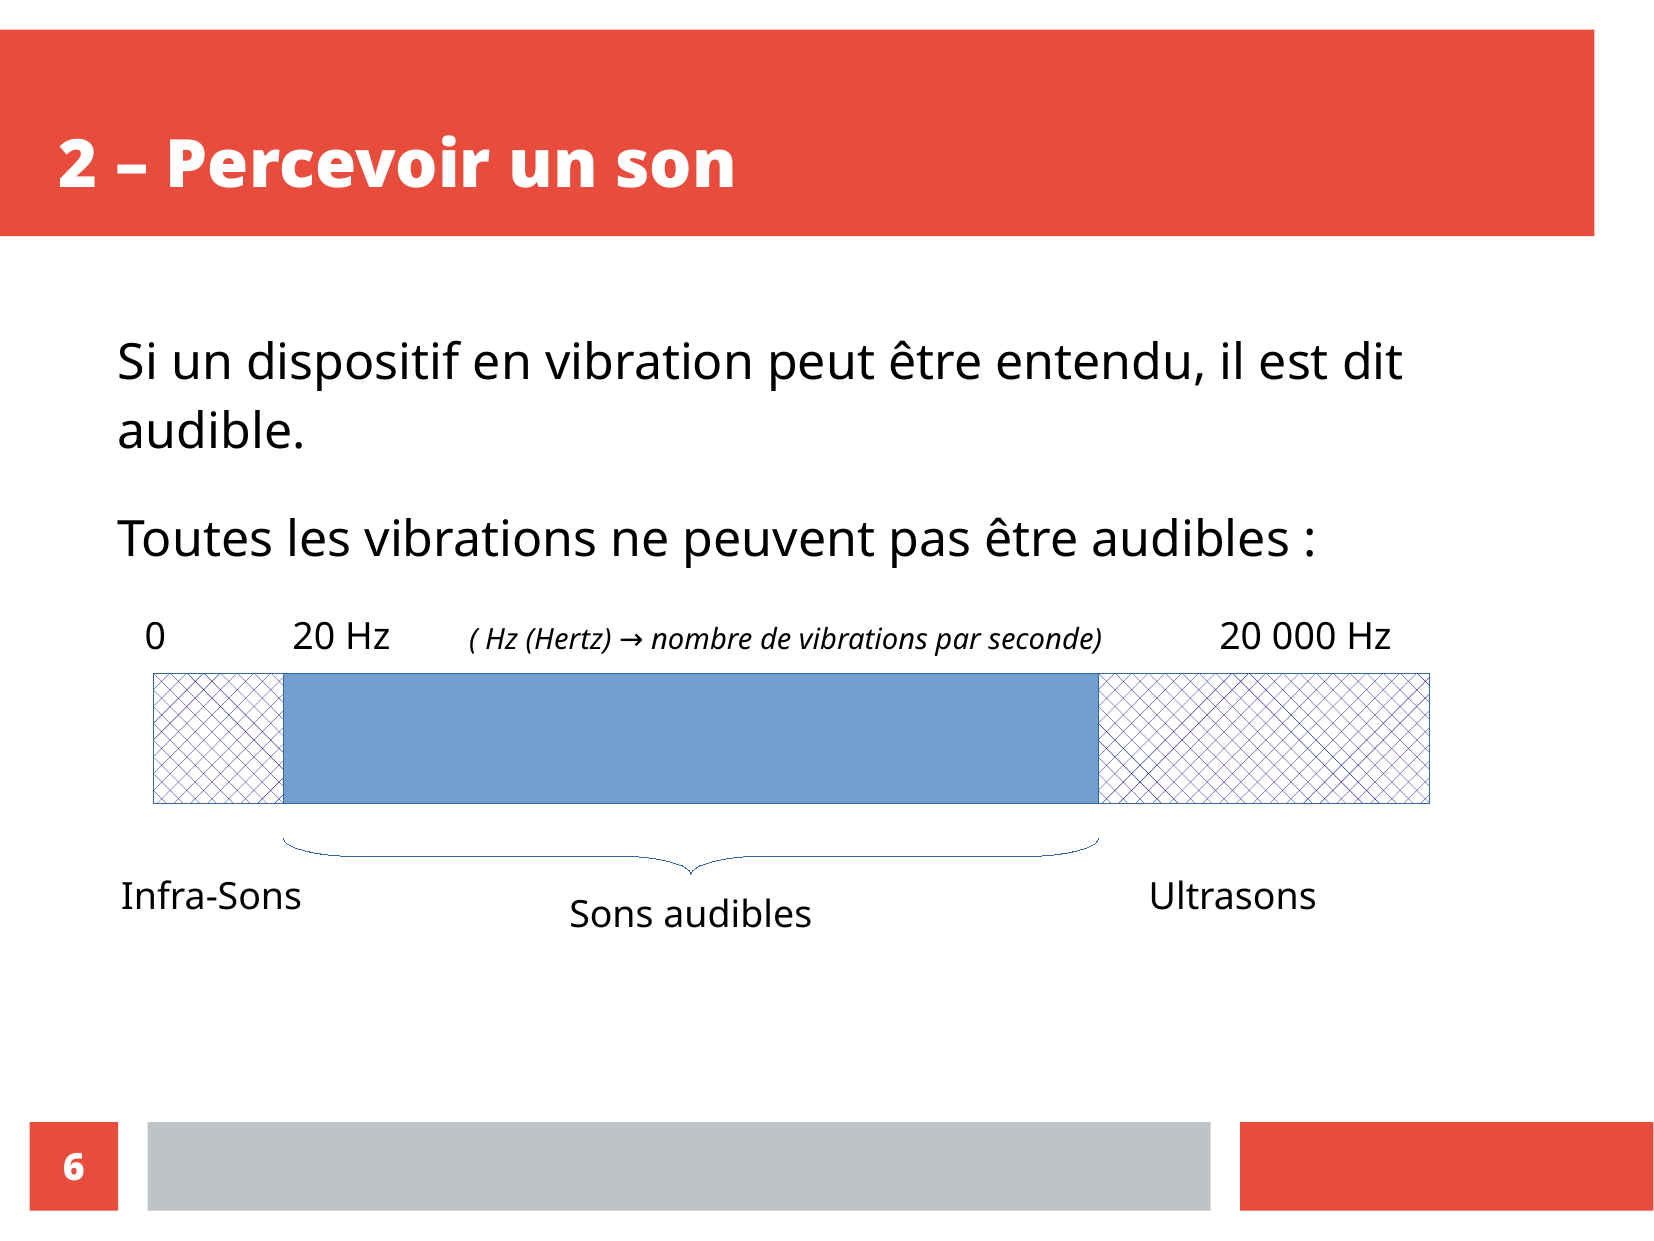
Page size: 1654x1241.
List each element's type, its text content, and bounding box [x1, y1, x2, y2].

text_box [153, 712, 1430, 804]
text_box 0 20 Hz ( Hz (Hertz) → nombre de vibrations par seconde) 20 000 Hz [129, 602, 1453, 712]
text_box Infra-Sons [106, 862, 319, 925]
text_box Ultrasons [1133, 862, 1441, 925]
title 2 – Percevoir un son [59, 59, 1595, 207]
text_box Toutes les vibrations ne peuvent pas être audibles : [102, 496, 1536, 579]
text_box Sons audibles [537, 879, 845, 943]
text_box Si un dispositif en vibration peut être entendu, il est dit audible. [102, 318, 1536, 397]
